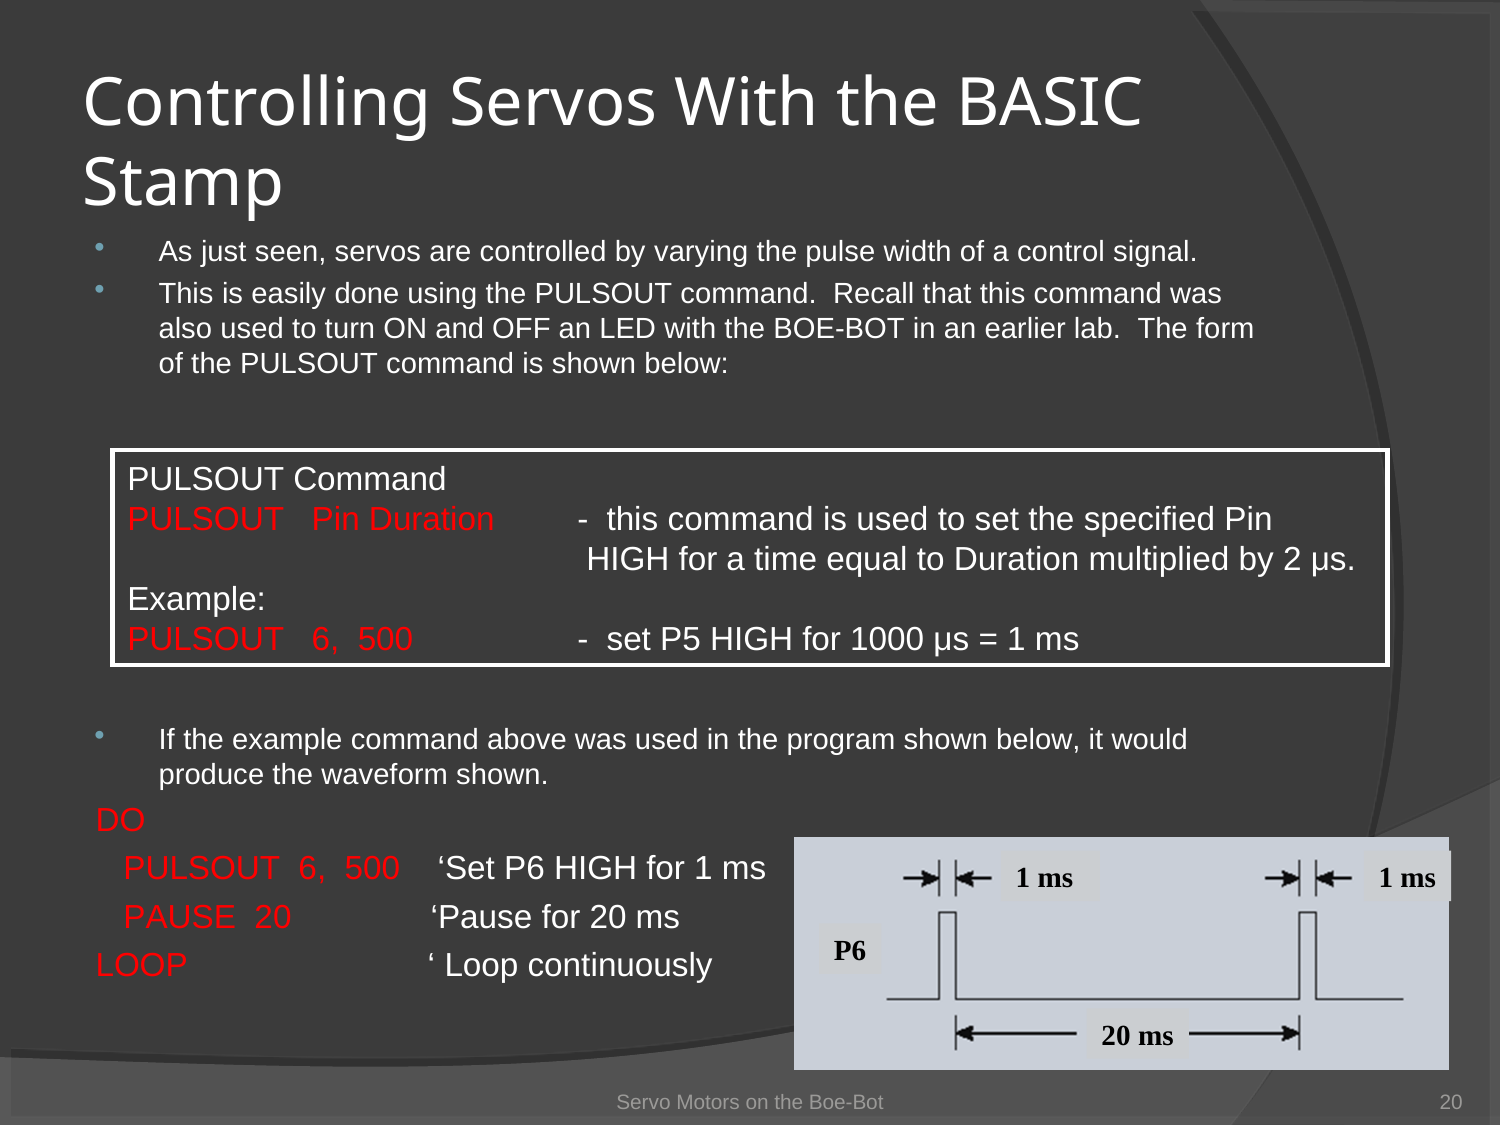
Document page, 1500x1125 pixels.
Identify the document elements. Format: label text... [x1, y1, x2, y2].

picture [794, 837, 1449, 1070]
text_box If the example command above was used in the program shown below, it would produce the waveform shown. DO PULSOUT 6, 500 ‘Set P6 HIGH for 1 ms PAUSE 20 ‘Pause for 20 ms LOOP ‘ Loop continuously [74, 712, 1300, 1026]
list As just seen, servos are controlled by varying the pulse width of a control signal. This is easily done using the PULSOUT command. Recall that this command was also used to turn ON and OFF an LED with the BOE-BOT in an earlier lab. The form of the PULSOUT command is shown below: [74, 224, 1300, 400]
text_box 1 ms [1000, 850, 1100, 902]
text_box 20 ms [1086, 1008, 1189, 1059]
text_box P6 [819, 923, 882, 974]
title Controlling Servos With the BASIC Stamp [74, 45, 1300, 224]
text_box <number> [1337, 1053, 1463, 1114]
text_box 1 ms [1363, 850, 1452, 902]
text_box Servo Motors on the Boe-Bot [512, 1053, 988, 1114]
text_box PULSOUT Command PULSOUT Pin Duration - this command is used to set the specified Pin HIGH for a time equal to Duration multiplied by 2 μs. Example: PULSOUT 6, 500 - set P5 HIGH for 1000 μs = 1 ms [112, 449, 1388, 665]
